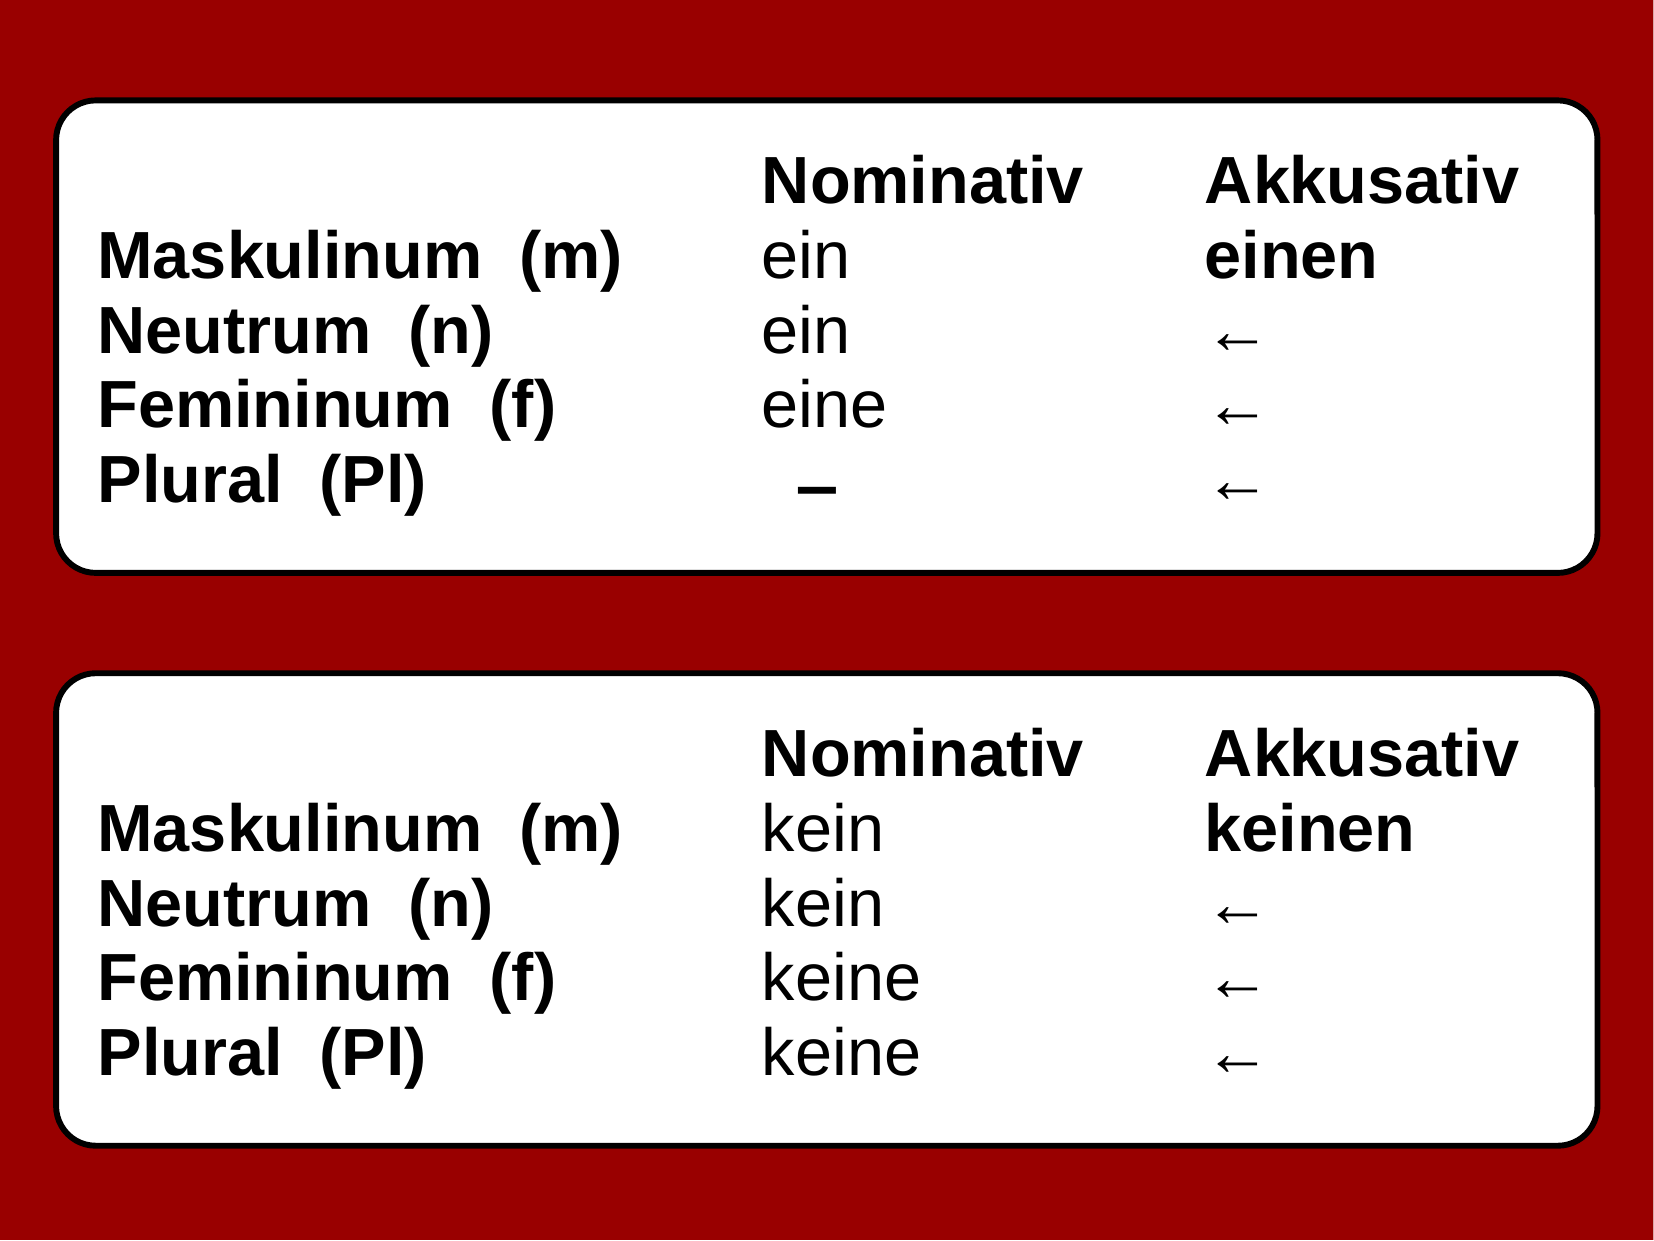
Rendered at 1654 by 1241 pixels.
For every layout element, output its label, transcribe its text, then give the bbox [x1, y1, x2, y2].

text_box [56, 100, 1598, 573]
text_box Nominativ Akkusativ Maskulinum (m) ein einen Neutrum (n) ein ← Femininum (f) eine ← Plural (Pl) ̶ ← [82, 135, 1607, 540]
text_box [56, 673, 1598, 1146]
text_box Nominativ Akkusativ Maskulinum (m) kein keinen Neutrum (n) kein ← Femininum (f) keine ← Plural (Pl) keine ← [82, 708, 1607, 1113]
